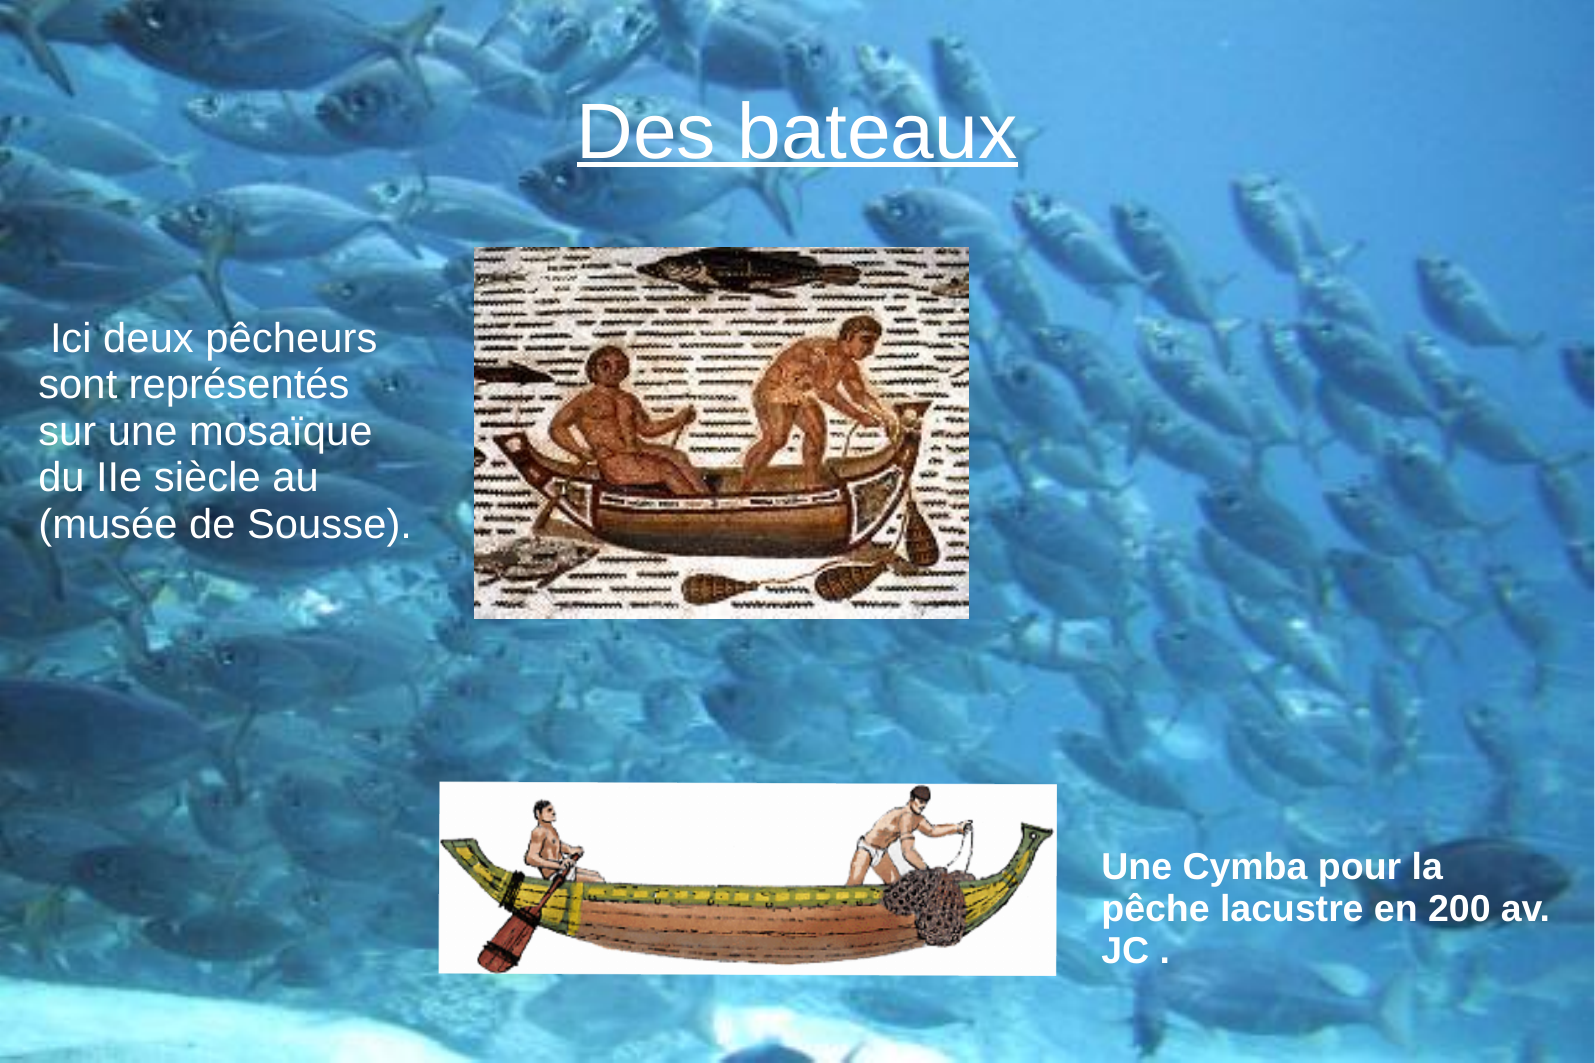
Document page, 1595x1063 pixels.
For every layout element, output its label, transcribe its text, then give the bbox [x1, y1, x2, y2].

picture [0, 0, 1595, 1063]
title Des bateaux [79, 42, 1515, 220]
text_box Ici deux pêcheurs sont représentés sur une mosaïque du IIe siècle au (musée de Sousse). [23, 307, 438, 556]
text_box Une Cymba pour la pêche lacustre en 200 av. JC . [1086, 838, 1568, 984]
